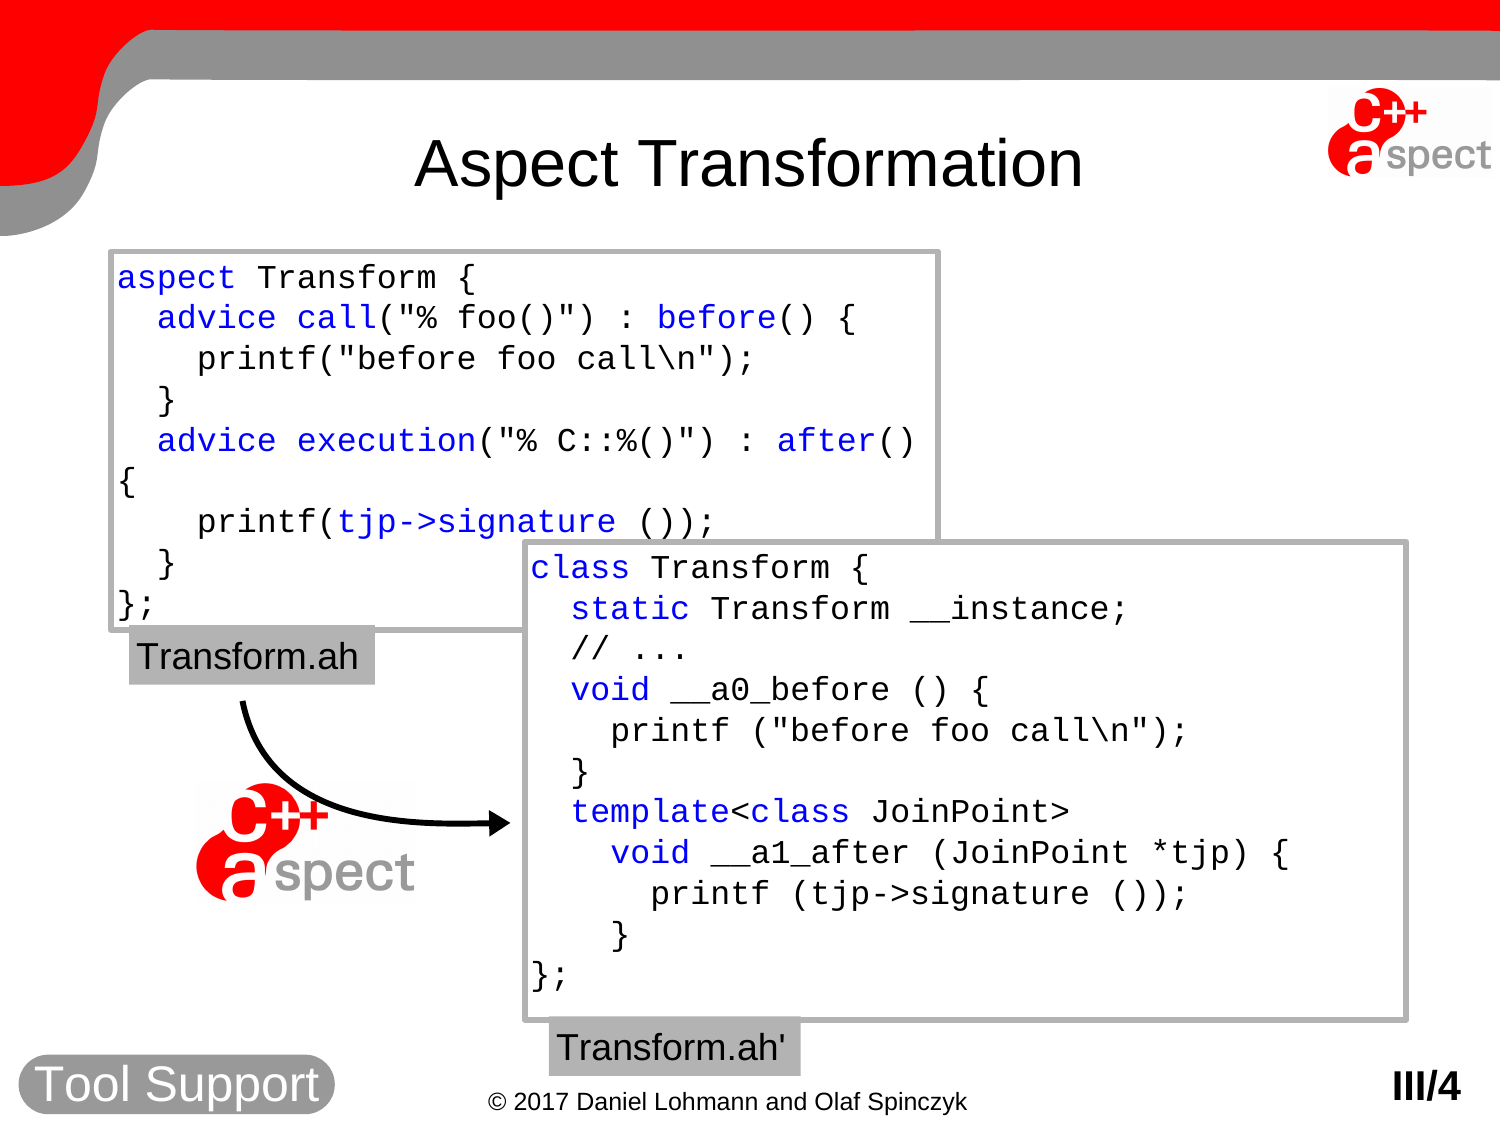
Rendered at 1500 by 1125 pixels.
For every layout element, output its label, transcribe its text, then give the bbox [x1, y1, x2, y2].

text_box class Transform { static Transform __instance; // ... void __a0_before () { printf ("before foo call\n"); } template<class JoinPoint> void __a1_after (JoinPoint *tjp) { printf (tjp->signature ()); } }; [524, 541, 1407, 1020]
text_box Transform.ah [129, 633, 375, 685]
picture [195, 782, 416, 903]
picture [298, 782, 416, 819]
title Aspect Transformation [112, 98, 1388, 223]
text_box aspect Transform { advice call("% foo()") : before() { printf("before foo call\n"); } advice execution("% C::%()") : after() { printf(tjp->signature ()); } }; [110, 251, 938, 628]
text_box Transform.ah' [548, 1023, 801, 1076]
